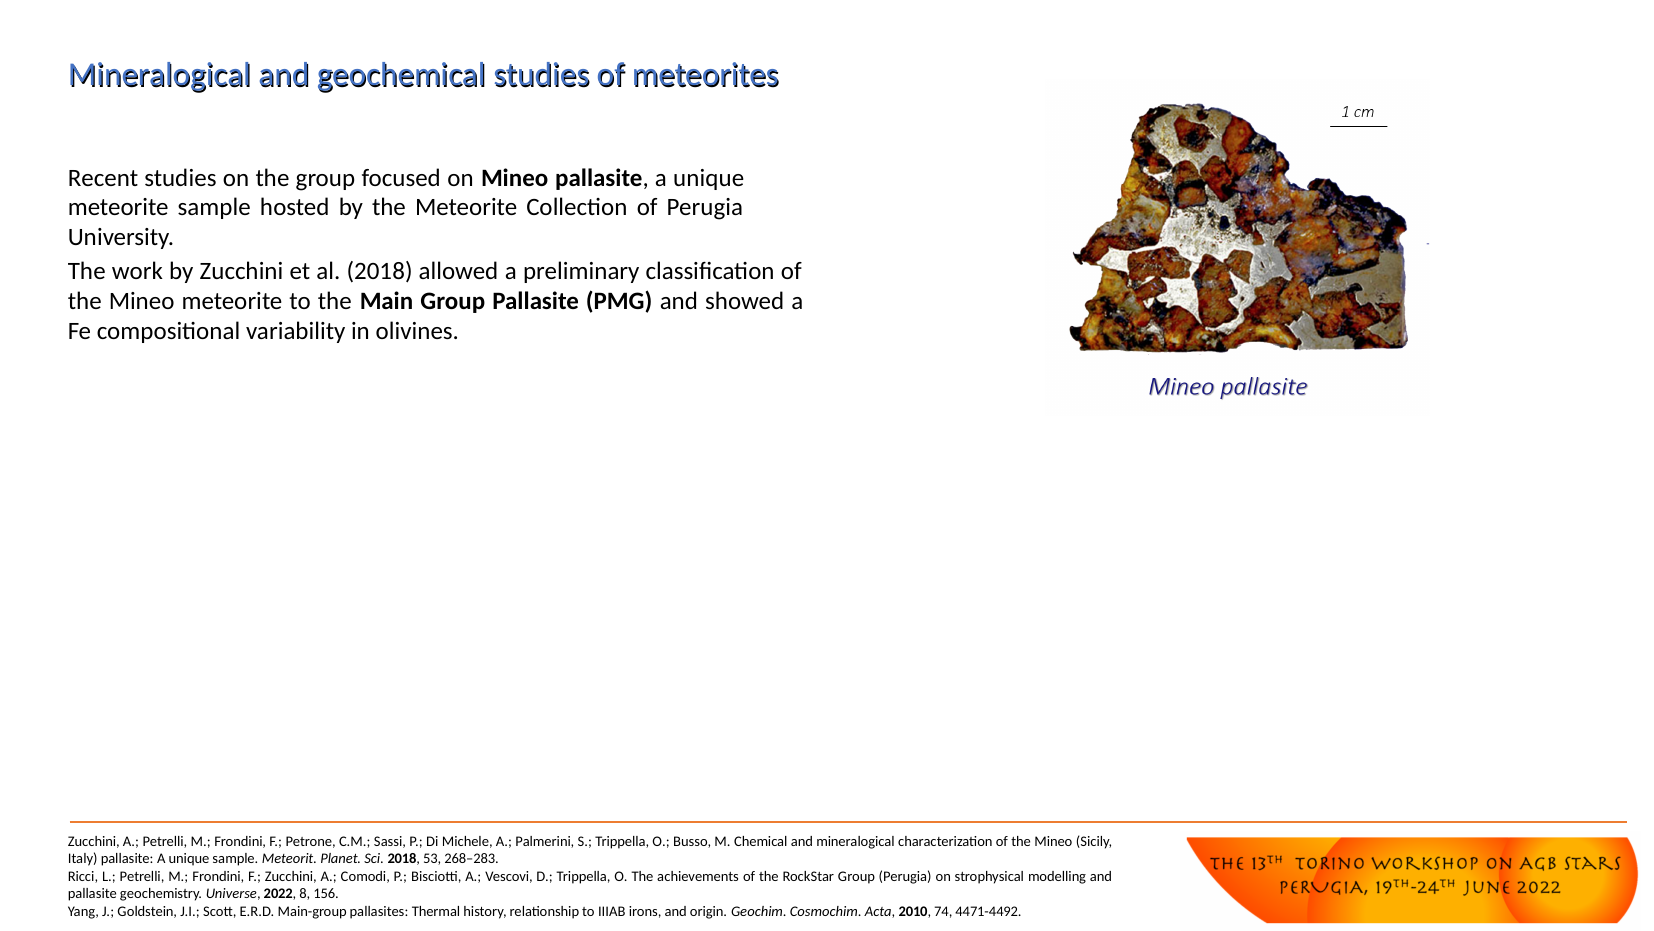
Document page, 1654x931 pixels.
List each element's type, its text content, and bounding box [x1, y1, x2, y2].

text_box The work by Zucchini et al. (2018) allowed a preliminary classification of the Mineo meteorite to the Main Group Pallasite (PMG) and showed a Fe compositional variability in olivines. [53, 248, 827, 353]
picture [1045, 79, 1430, 416]
text_box Recent studies on the group focused on Mineo pallasite, a unique meteorite sample hosted by the Meteorite Collection of Perugia University. [53, 153, 819, 248]
text_box Mineralogical and geochemical studies of meteorites [53, 45, 959, 100]
picture [1180, 831, 1641, 931]
text_box Zucchini, A.; Petrelli, M.; Frondini, F.; Petrone, C.M.; Sassi, P.; Di Michele, A.; Palmerini, S.; Trippella, O.; Busso, M. Chemical and mineralogical characterization of the Mineo (Sicily, Italy) pallasite: A unique sample. Meteorit. Planet. Sci. 2018, 53, 268–283. Ricci, L.; Petrelli, M.; Frondini, F.; Zucchini, A.; Comodi, P.; Bisciotti, A.; Vescovi, D.; Trippella, O. The achievements of the RockStar Group (Perugia) on strophysical modelling and pallasite geochemistry. Universe, 2022, 8, 156. Yang, J.; Goldstein, J.I.; Scott, E.R.D. Main-group pallasites: Thermal history, relationship to IIIAB irons, and origin. Geochim. Cosmochim. Acta, 2010, 74, 4471-4492. [53, 824, 1156, 926]
